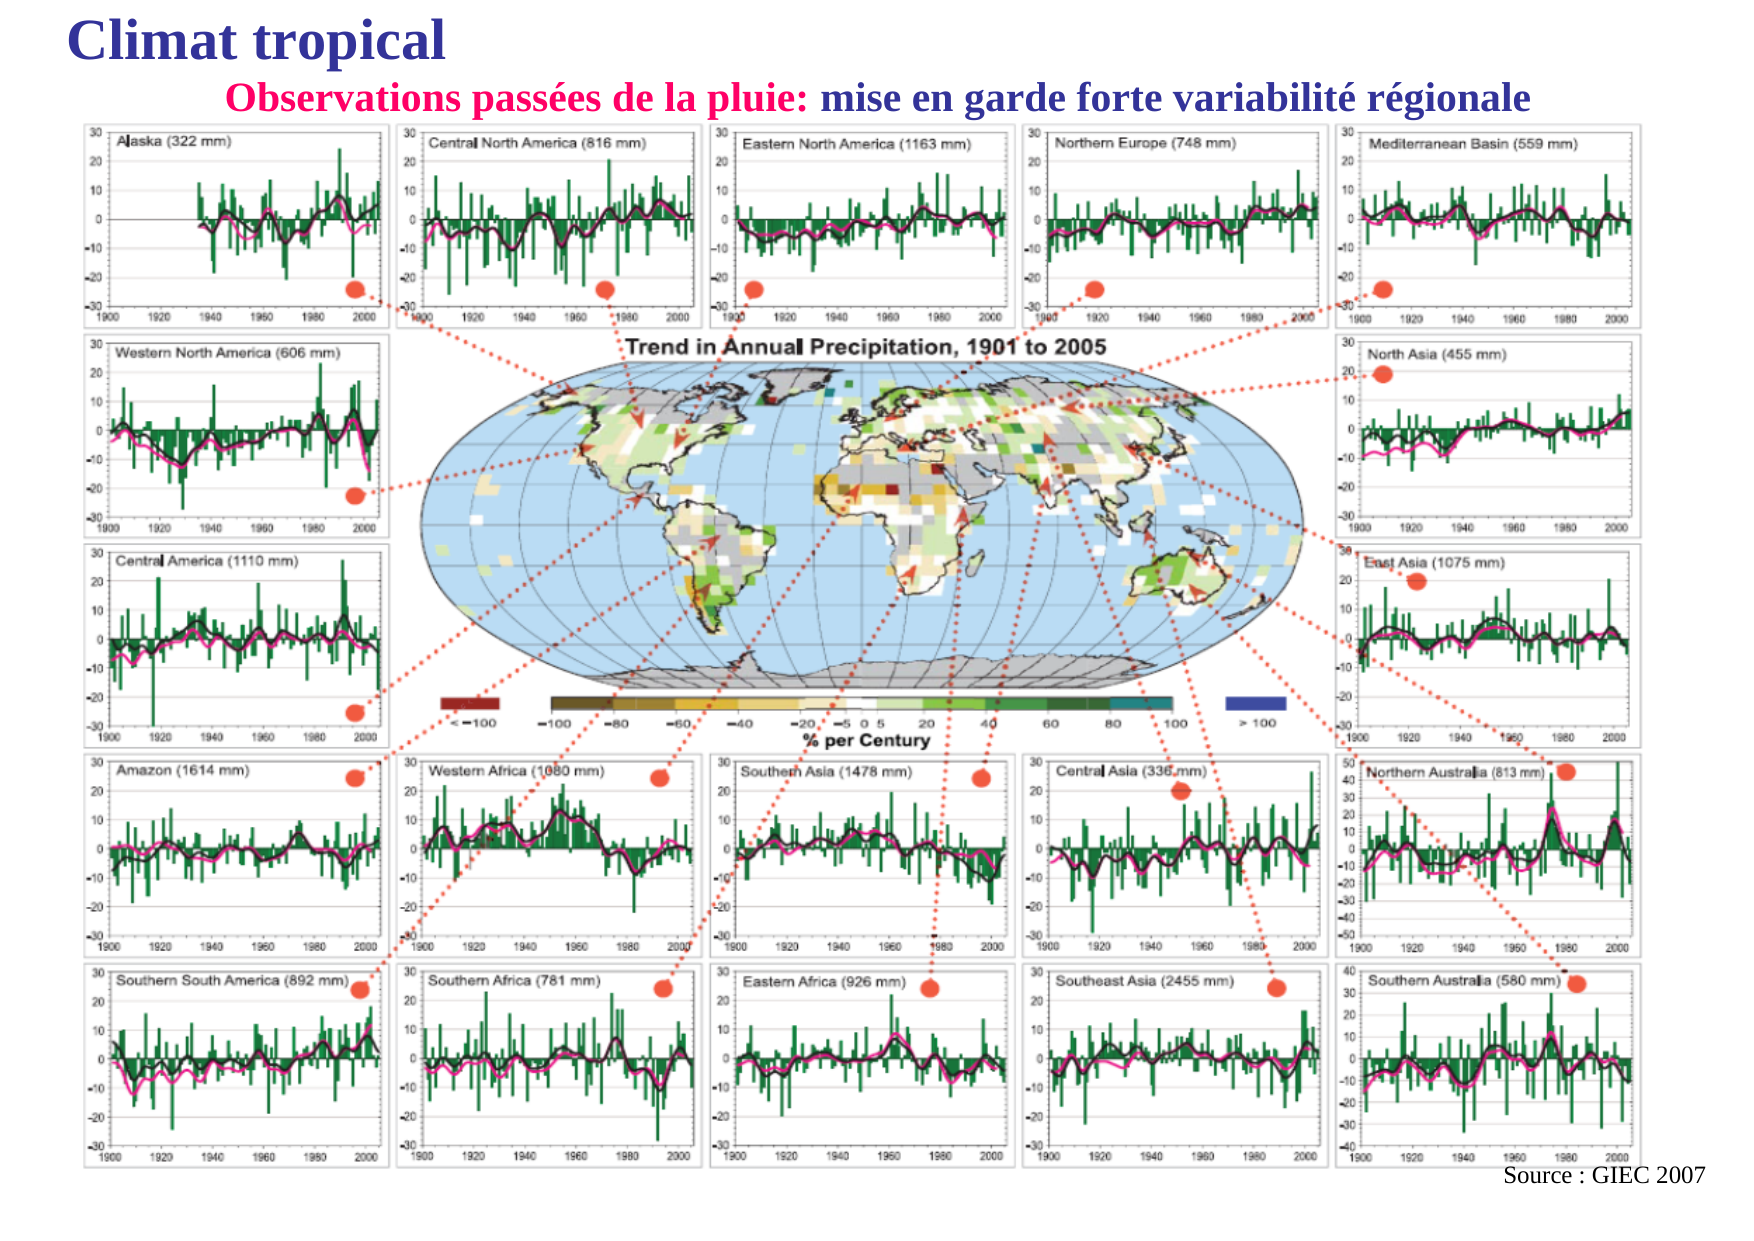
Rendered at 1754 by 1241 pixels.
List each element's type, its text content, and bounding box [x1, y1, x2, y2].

picture [62, 112, 1672, 1179]
text_box Observations passées de la pluie: mise en garde forte variabilité régionale [209, 66, 1547, 129]
text_box Climat tropical [51, 0, 477, 80]
text_box Source : GIEC 2007 [1488, 1153, 1722, 1197]
